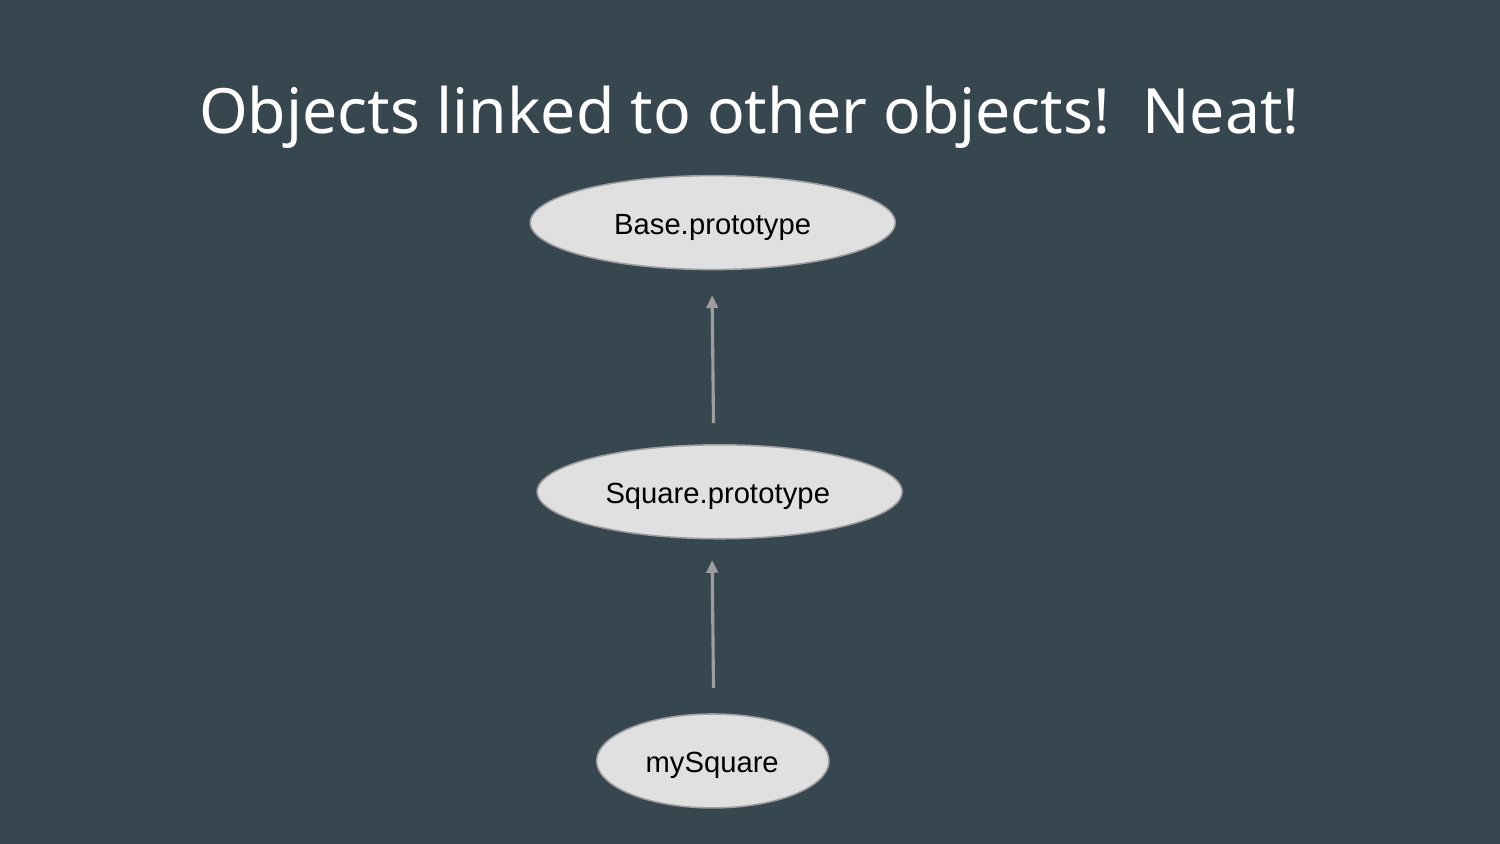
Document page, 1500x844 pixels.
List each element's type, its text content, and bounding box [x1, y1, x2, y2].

text_box mySquare [596, 713, 829, 808]
text_box Base.prototype [530, 175, 896, 270]
text_box Square.prototype [537, 444, 903, 539]
title Objects linked to other objects! Neat! [51, 55, 1449, 150]
